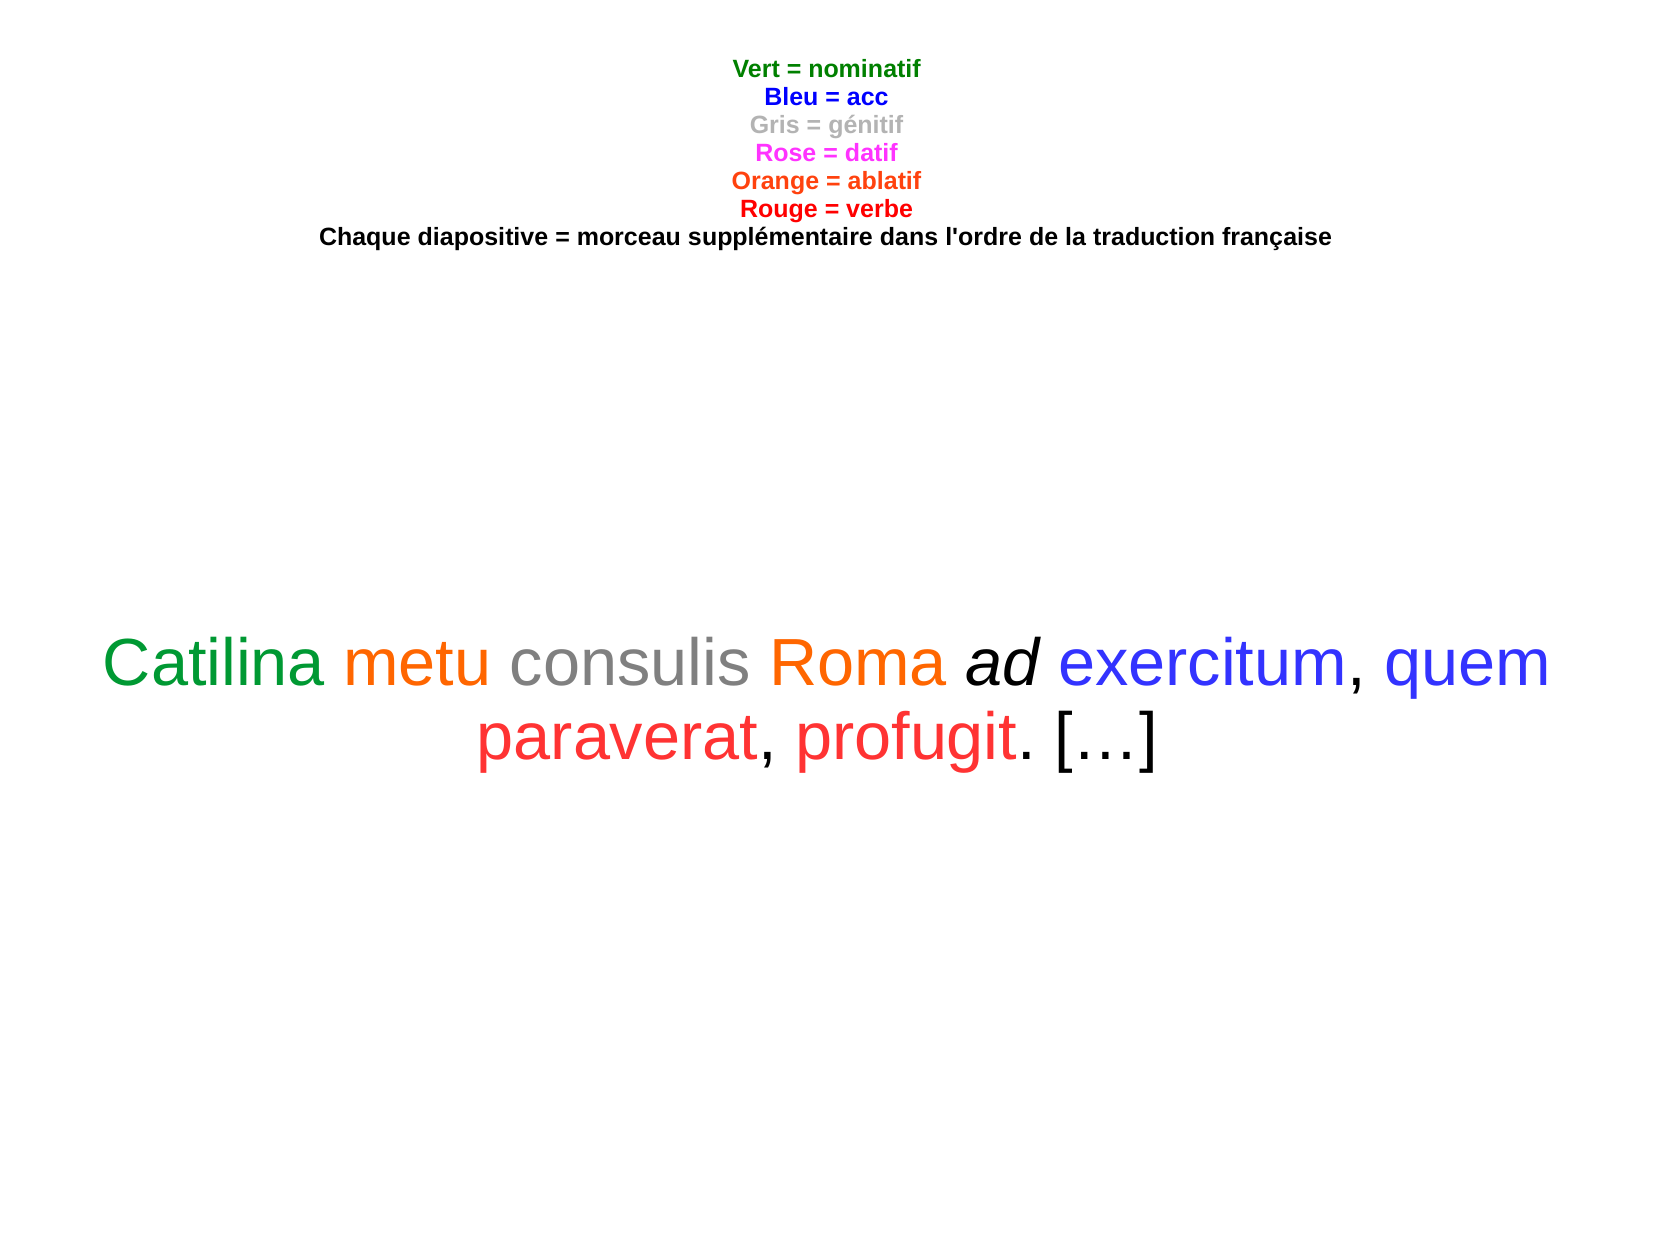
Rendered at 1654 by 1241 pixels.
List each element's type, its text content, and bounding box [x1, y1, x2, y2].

title Vert = nominatif Bleu = acc Gris = génitif Rose = datif Orange = ablatif Rouge = verbe Chaque diapositive = morceau supplémentaire dans l'ordre de la traduction française [82, 49, 1571, 257]
subtitle Catilina metu consulis Roma ad exercitum, quem paraverat, profugit. […] [82, 290, 1571, 1109]
